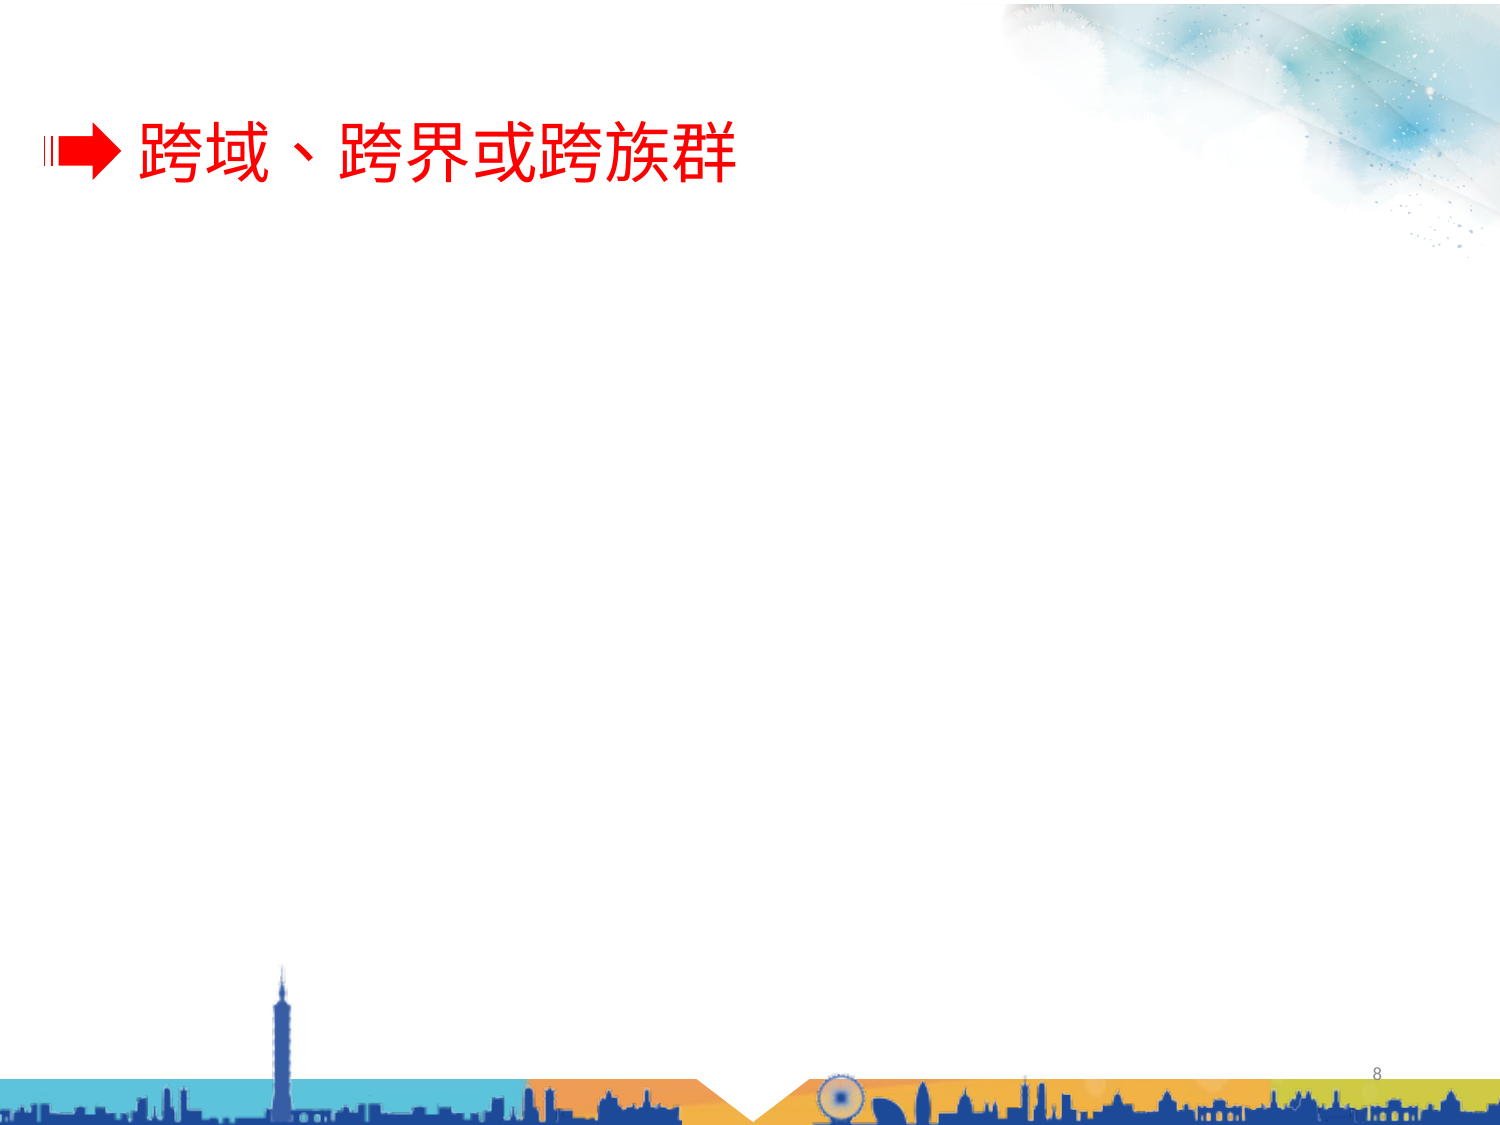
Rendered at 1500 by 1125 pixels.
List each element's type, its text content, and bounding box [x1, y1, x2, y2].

text_box [57, 119, 123, 183]
picture [0, 876, 1500, 1125]
picture [960, 4, 1500, 280]
text_box 跨域、跨界或跨族群 [122, 102, 1419, 199]
text_box [50, 135, 54, 167]
text_box [42, 135, 47, 167]
text_box <編號> [1059, 1042, 1397, 1103]
